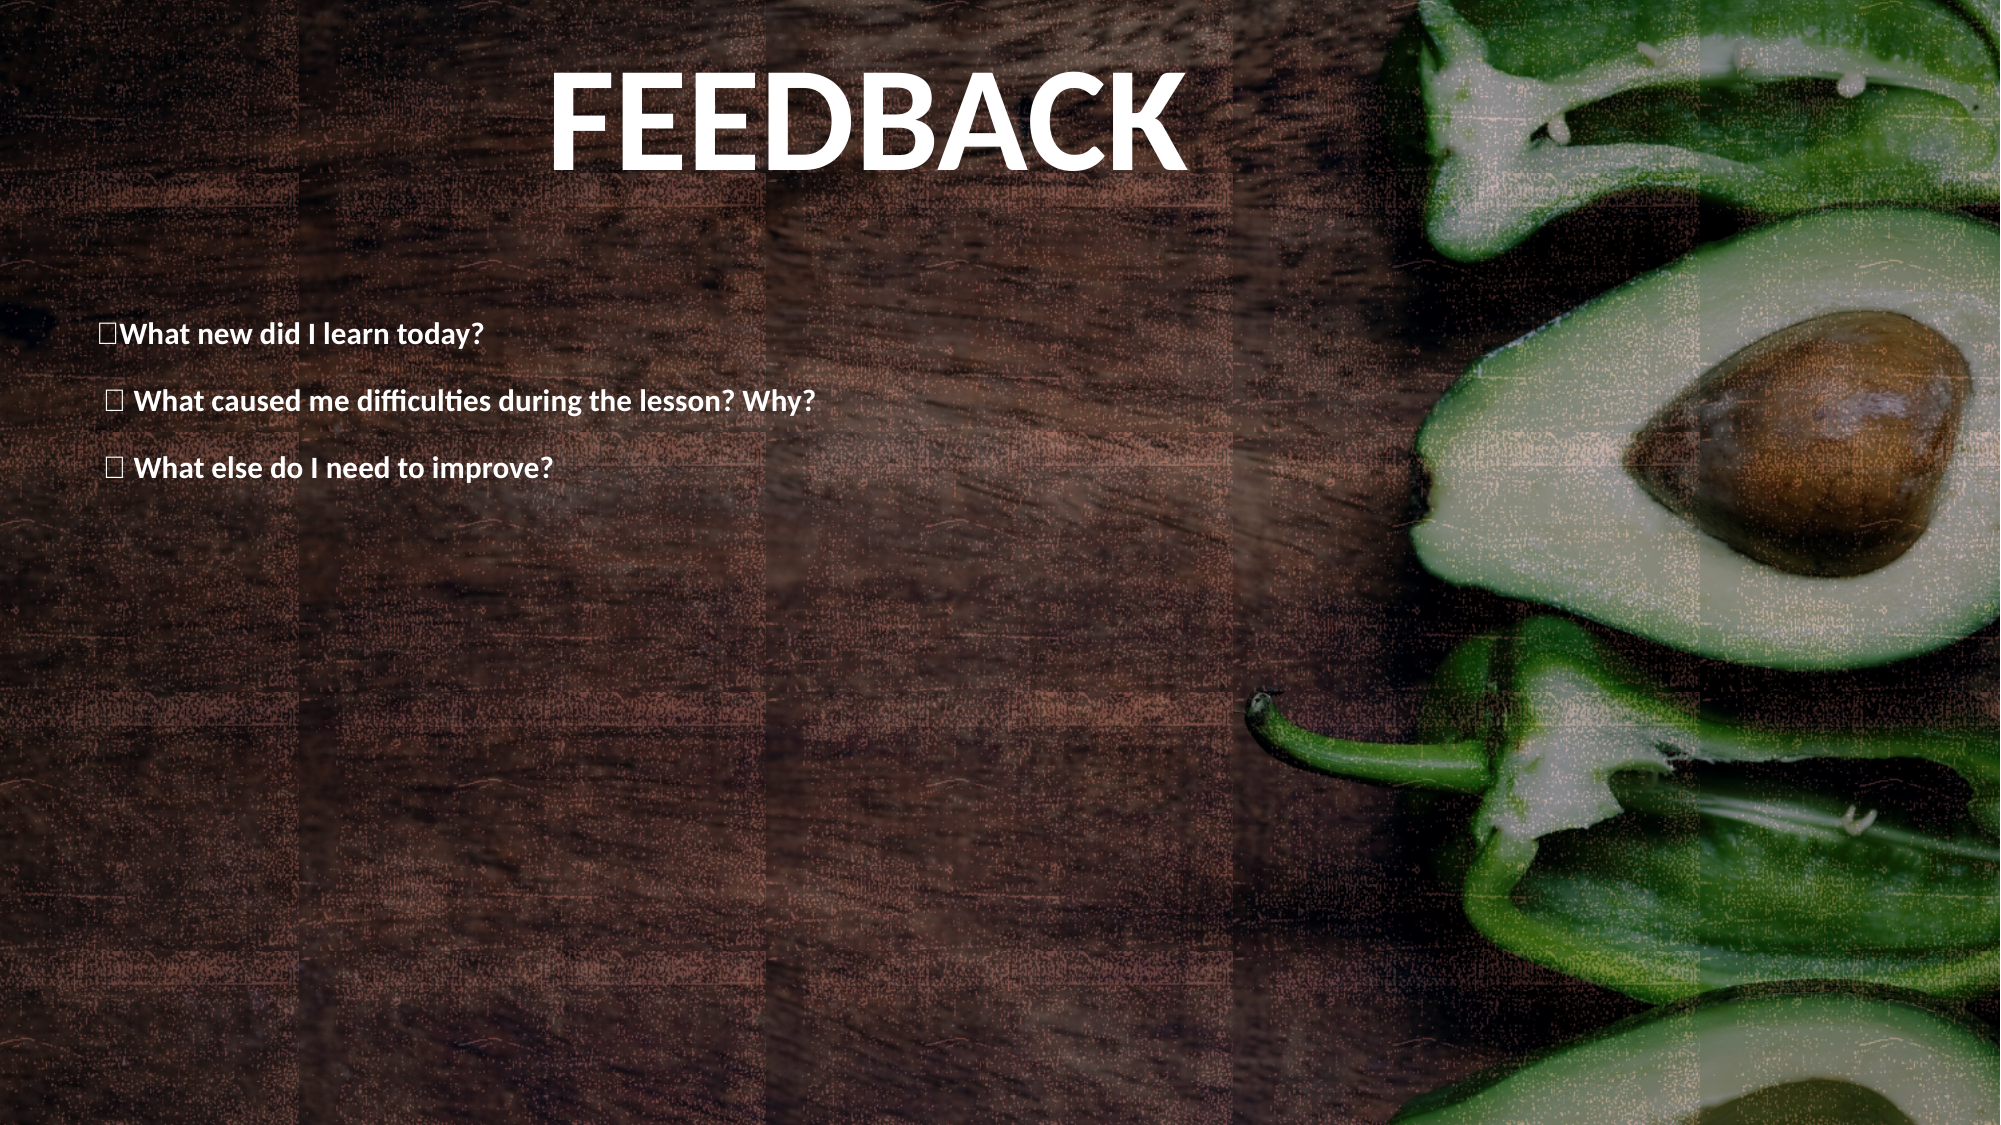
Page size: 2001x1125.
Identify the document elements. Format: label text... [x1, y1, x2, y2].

subtitle What new did I learn today?  What caused me difficulties during the lesson? Why?  What else do I need to improve? [80, 316, 1376, 493]
text_box [0, 0, 2000, 1125]
title Feedback [531, 0, 2000, 208]
